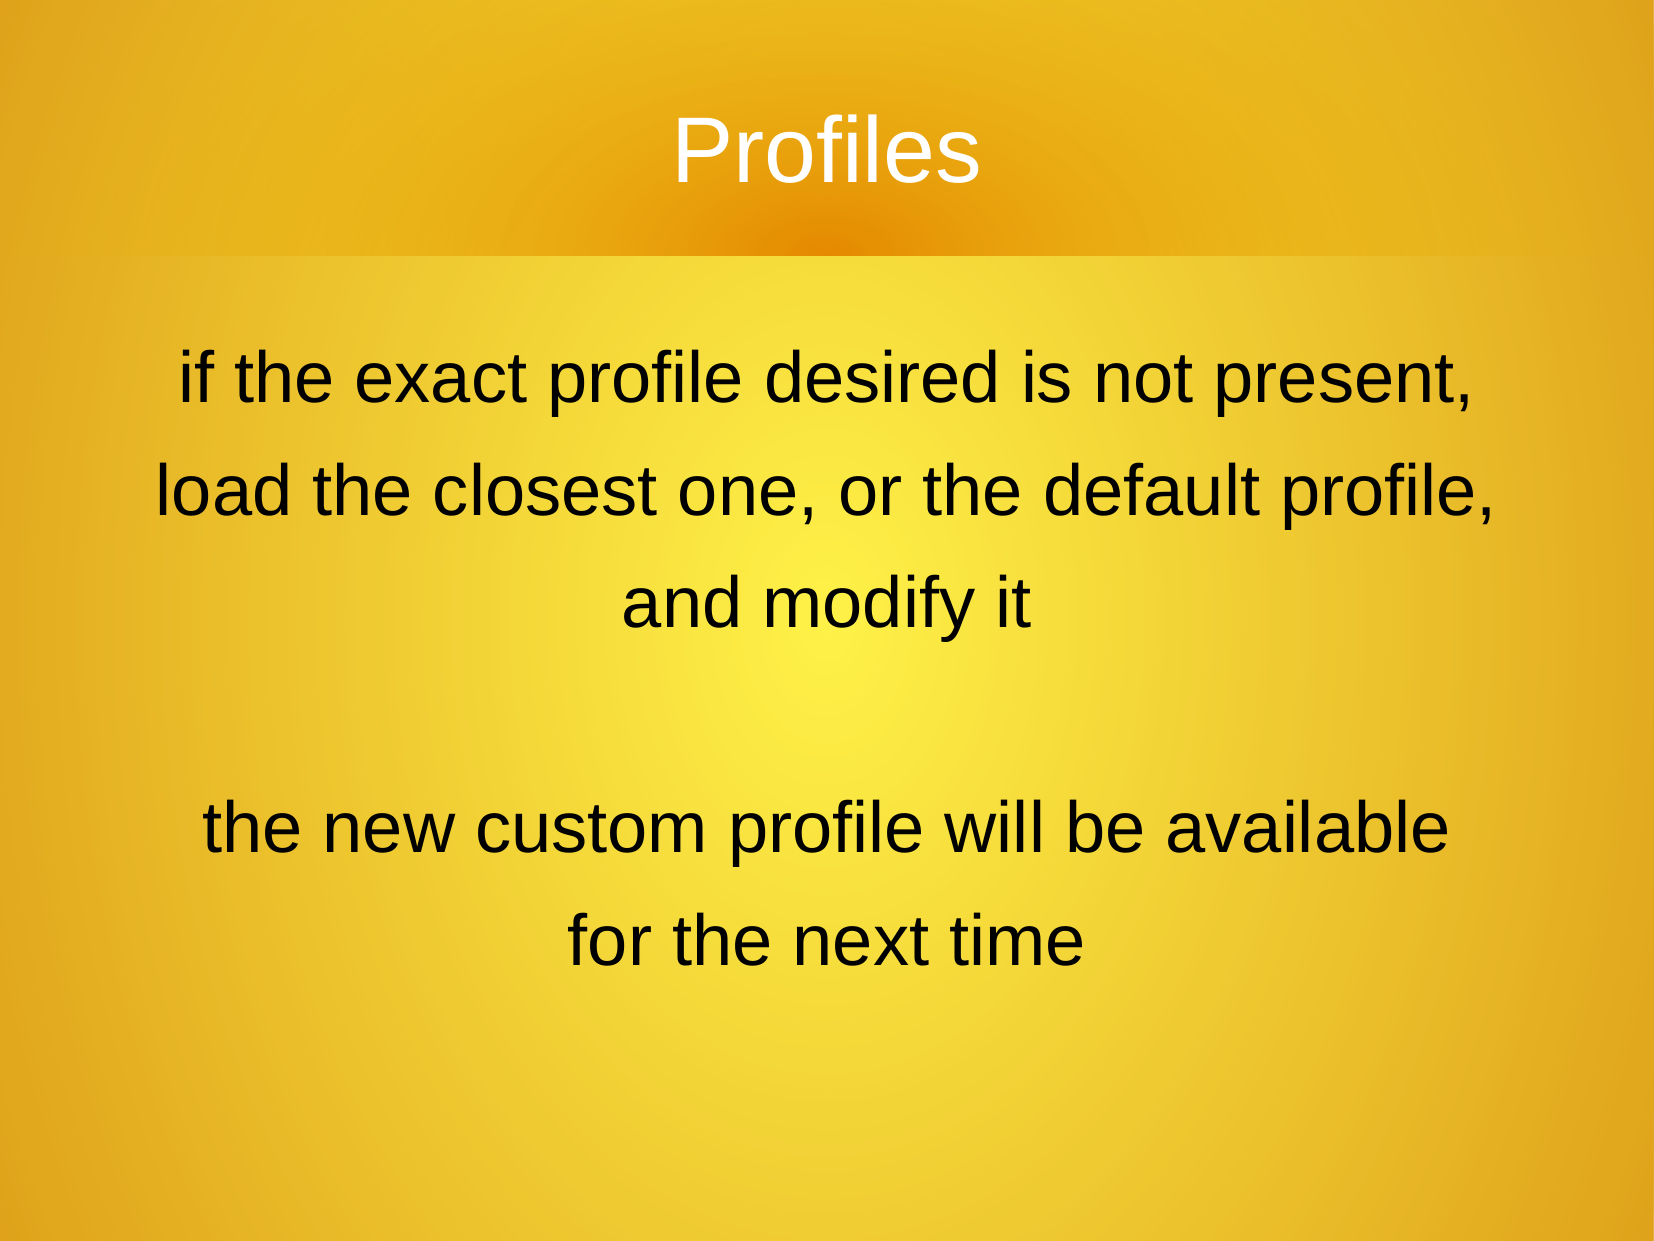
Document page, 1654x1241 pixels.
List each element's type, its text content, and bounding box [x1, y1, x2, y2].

title Profiles [82, 47, 1571, 252]
list if the exact profile desired is not present, load the closest one, or the default profile, and modify it the new custom profile will be available for the next time [82, 299, 1571, 1019]
